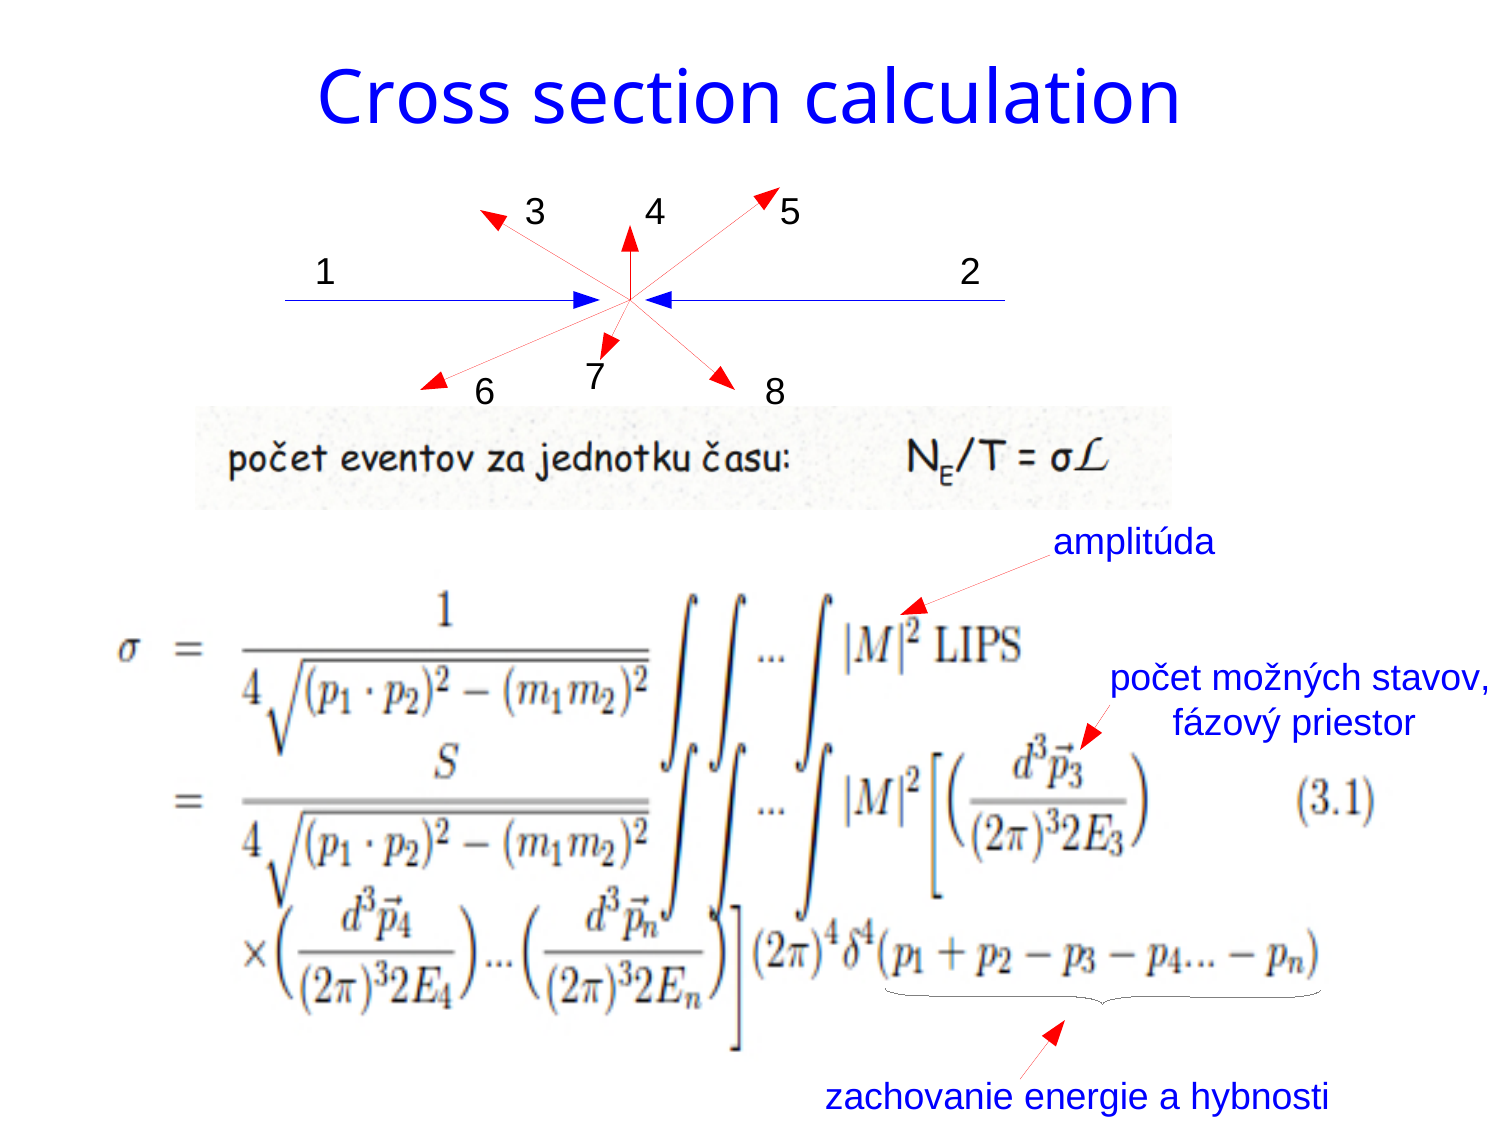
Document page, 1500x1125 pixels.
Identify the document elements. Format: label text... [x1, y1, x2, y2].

text_box 3 [510, 179, 561, 240]
picture [90, 569, 1471, 1066]
text_box zachovanie energie a hybnosti [810, 1064, 1345, 1125]
picture [195, 406, 1172, 511]
title Cross section calculation [75, 0, 1425, 188]
text_box 4 [630, 180, 681, 240]
text_box 5 [765, 180, 816, 240]
text_box 8 [750, 360, 801, 420]
text_box 1 [300, 239, 351, 330]
text_box počet možných stavov, fázový priestor [1095, 645, 1500, 751]
text_box 7 [570, 345, 621, 405]
text_box amplitúda [1038, 510, 1231, 571]
text_box 2 [945, 239, 996, 315]
text_box 6 [459, 360, 511, 420]
